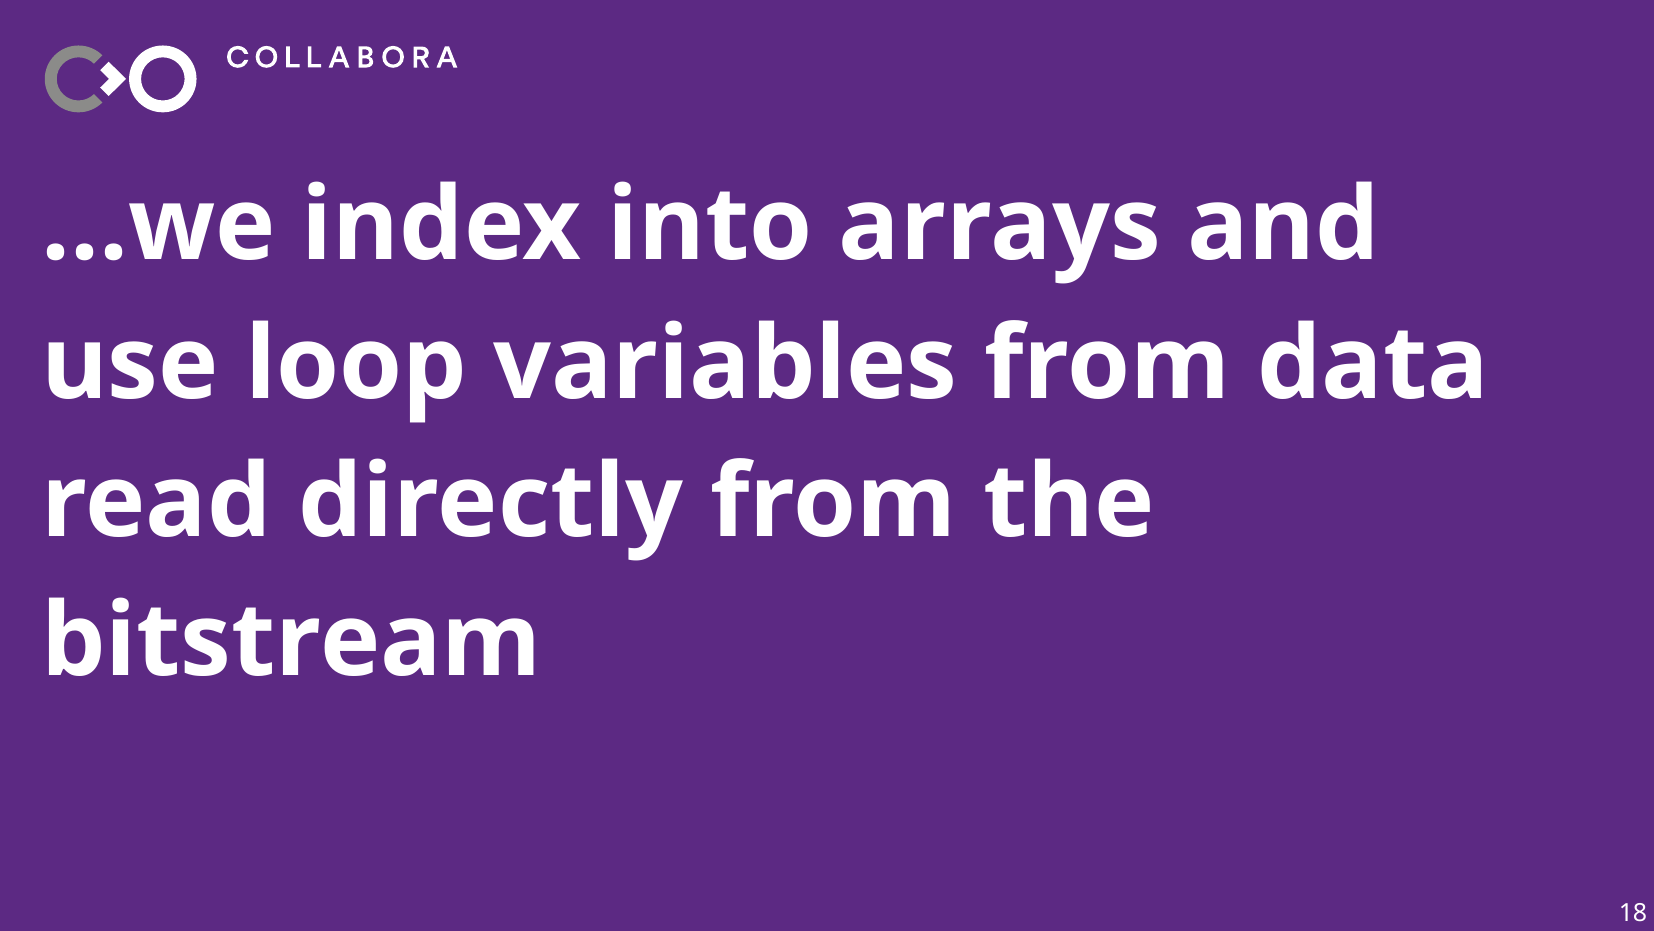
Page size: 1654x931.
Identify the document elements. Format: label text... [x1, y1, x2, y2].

title ...we index into arrays and use loop variables from data read directly from the bitstream [41, 249, 1530, 607]
